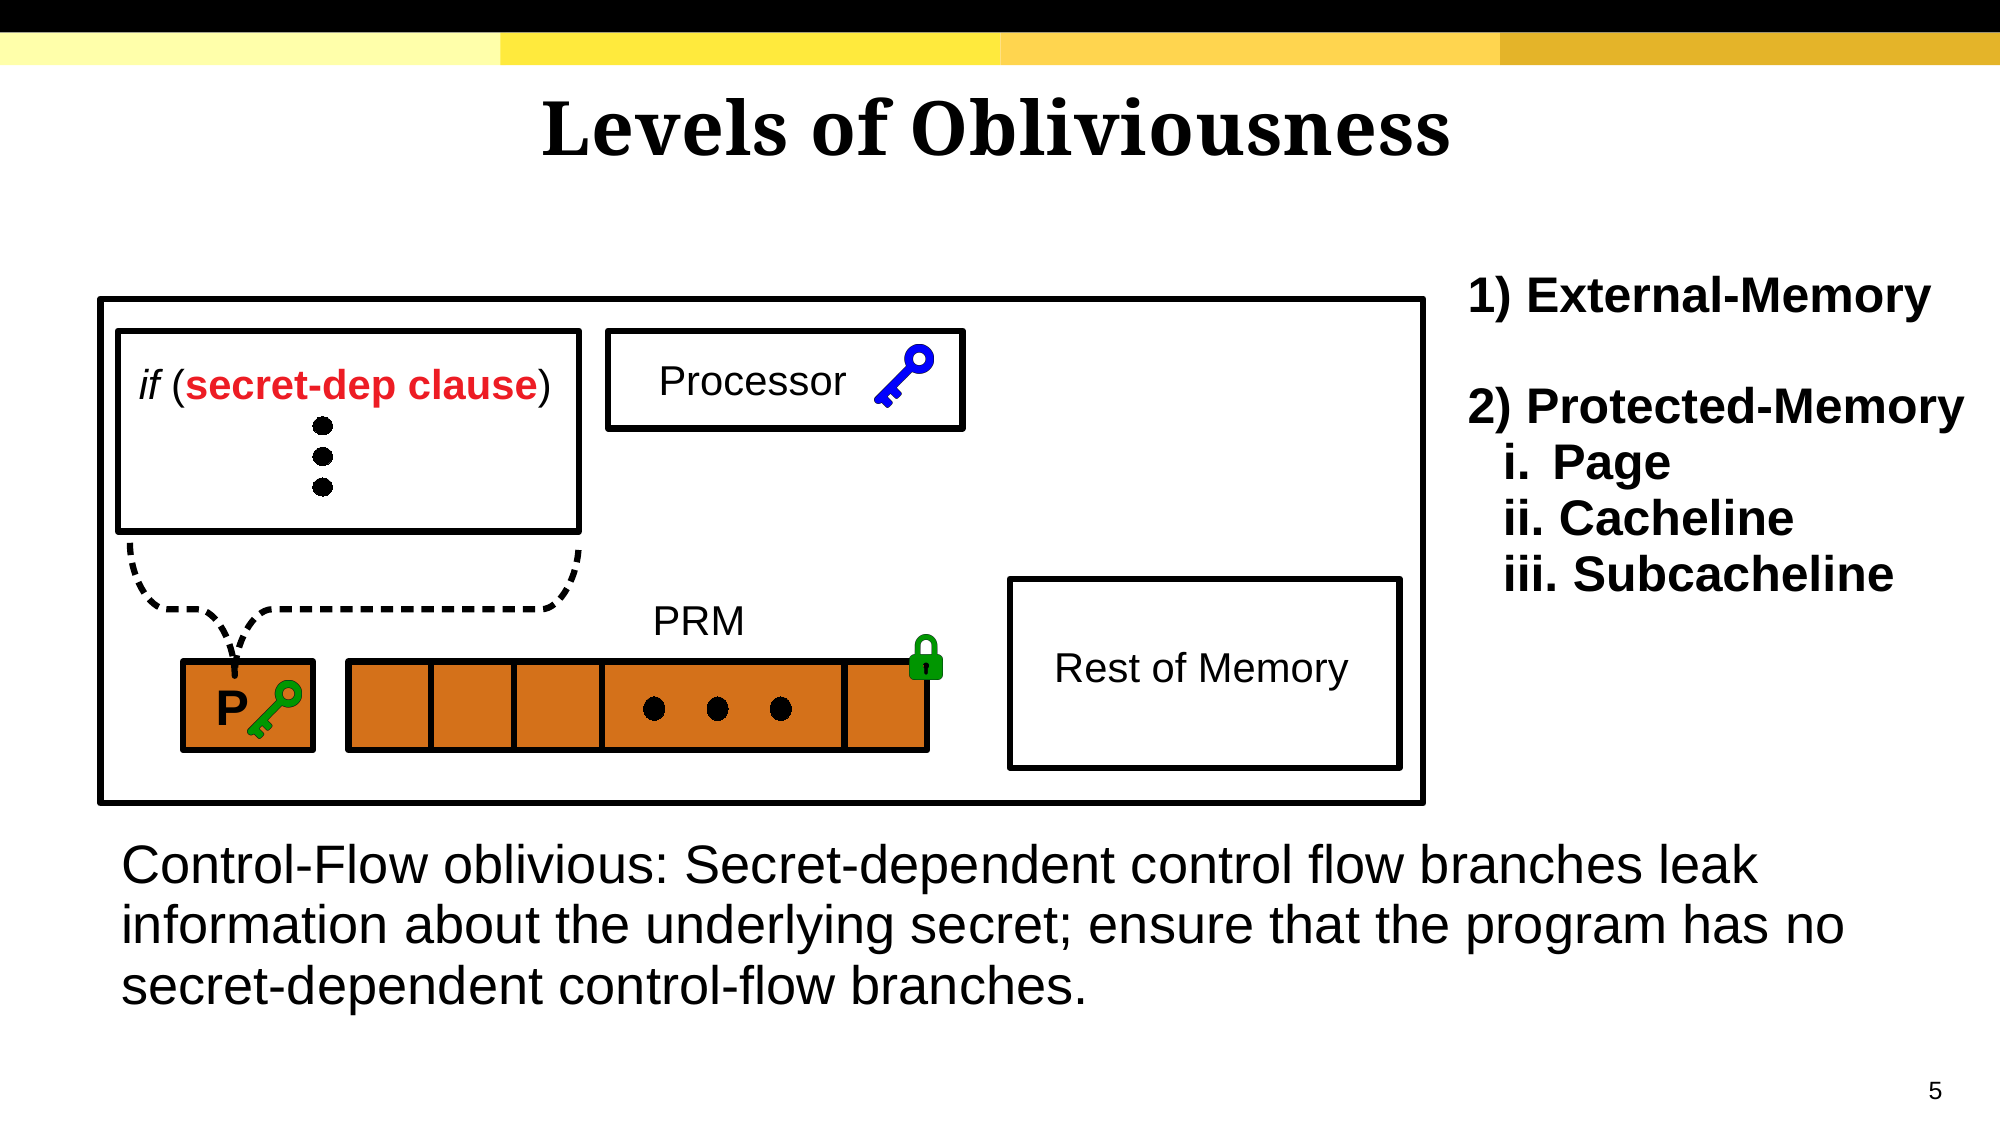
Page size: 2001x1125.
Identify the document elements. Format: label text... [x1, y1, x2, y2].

text_box Processor [643, 350, 880, 417]
text_box 5 [1913, 1069, 1958, 1113]
text_box Rest of Memory [1039, 637, 1364, 700]
title Levels of Obliviousness [48, 59, 1947, 207]
text_box [100, 298, 1424, 804]
picture [909, 634, 943, 680]
text_box PRM [637, 590, 761, 652]
text_box External-Memory Protected-Memory Page Cacheline Subcacheline [1452, 259, 1985, 610]
text_box if (secret-dep clause) [124, 354, 567, 416]
picture [874, 344, 934, 408]
text_box P [200, 673, 264, 744]
picture [247, 680, 302, 739]
text_box Control-Flow oblivious: Secret-dependent control flow branches leak information about the underlying secret; ensure that the program has no secret-dependent control-flow branches. [106, 826, 1878, 1024]
